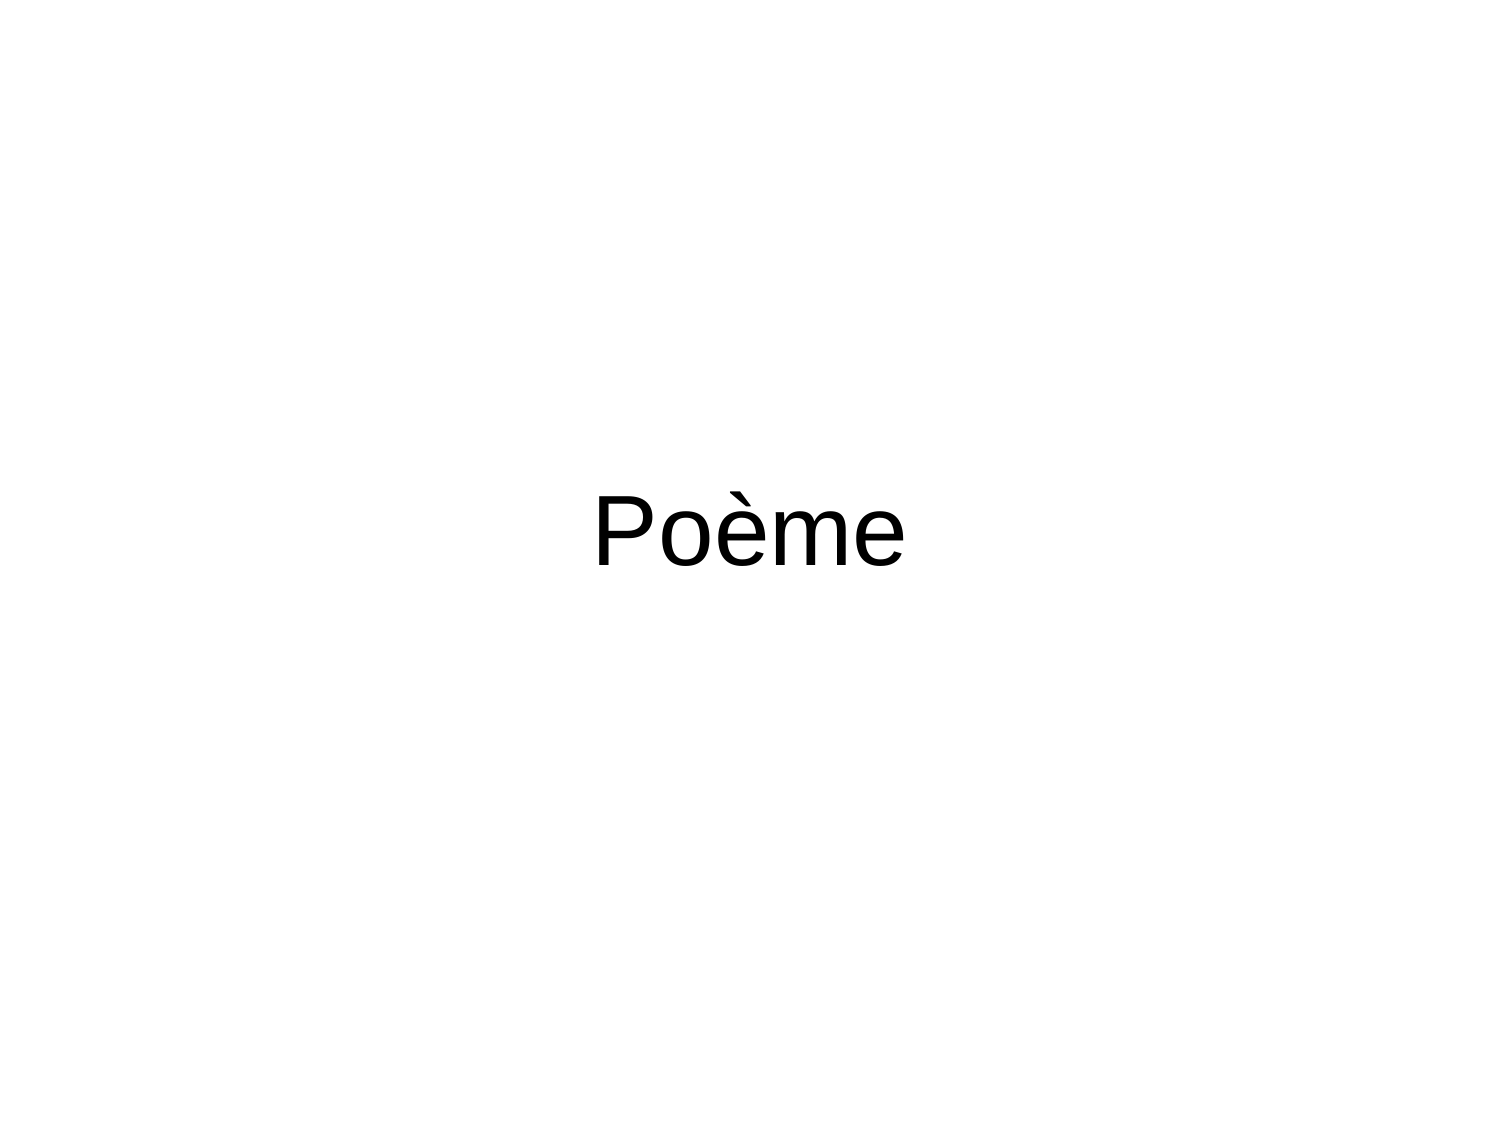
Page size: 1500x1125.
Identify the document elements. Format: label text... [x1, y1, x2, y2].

title Poème [112, 437, 1388, 625]
